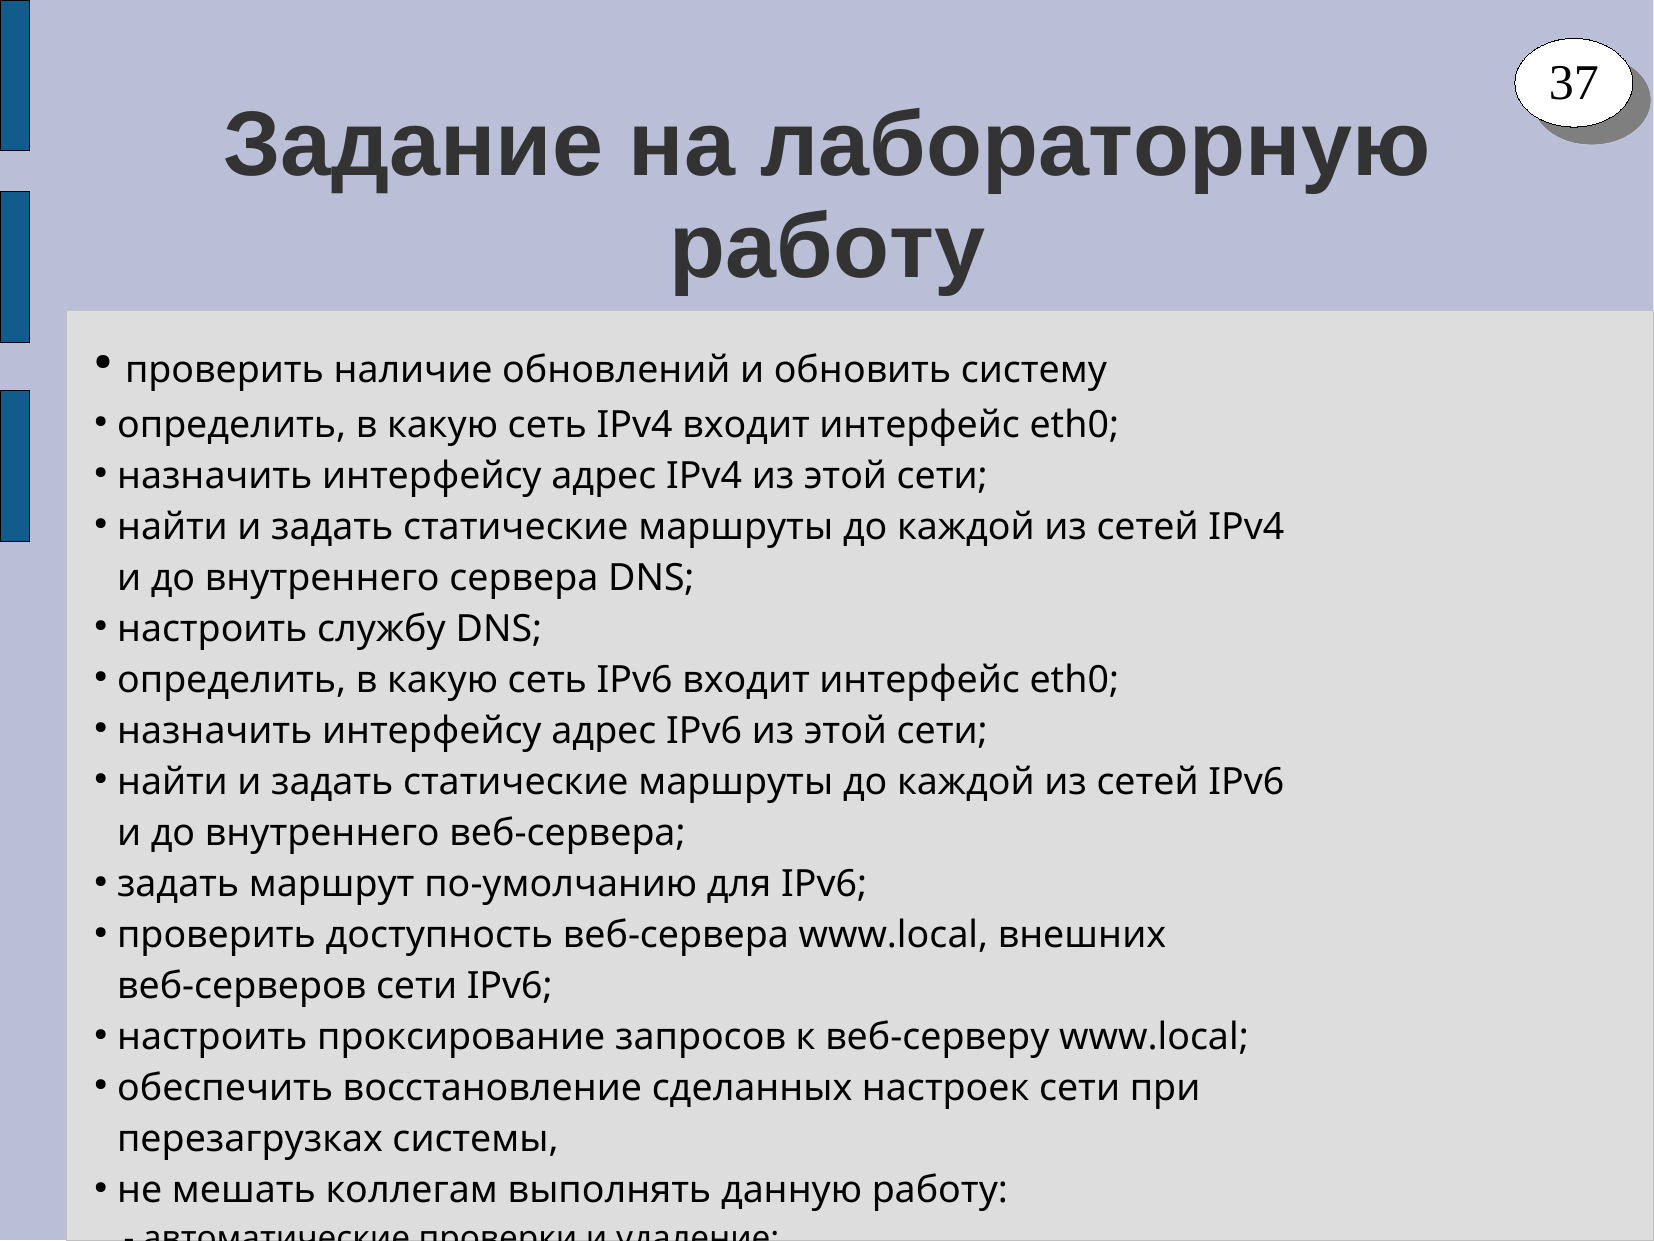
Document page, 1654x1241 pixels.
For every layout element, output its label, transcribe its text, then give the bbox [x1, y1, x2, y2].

text_box проверить наличие обновлений и обновить систему определить, в какую сеть IPv4 входит интерфейс eth0; назначить интерфейсу адрес IPv4 из этой сети; найти и задать статические маршруты до каждой из сетей IPv4 и до внутреннего сервера DNS; настроить службу DNS; определить, в какую сеть IPv6 входит интерфейс eth0; назначить интерфейсу адрес IPv6 из этой сети; найти и задать статические маршруты до каждой из сетей IPv6 и до внутреннего веб-сервера; задать маршрут по-умолчанию для IPv6; проверить доступность веб-сервера www.local, внешних веб-серверов сети IPv6; настроить проксированиe запросов к веб-серверу www.local; обеспечить восстановление сделанных настроек сети при перезагрузках системы, не мешать коллегам выполнять данную работу: - автоматические проверки и удаление: - ошибочно назначенных адресов маршрутизаторов (-0.1 за адрес) - дублирующихся адресов, использующихся кем-то ещё. [94, 329, 1628, 1241]
title Задание на лабораторную работу [121, 91, 1534, 299]
text_box 37 [1514, 38, 1633, 128]
